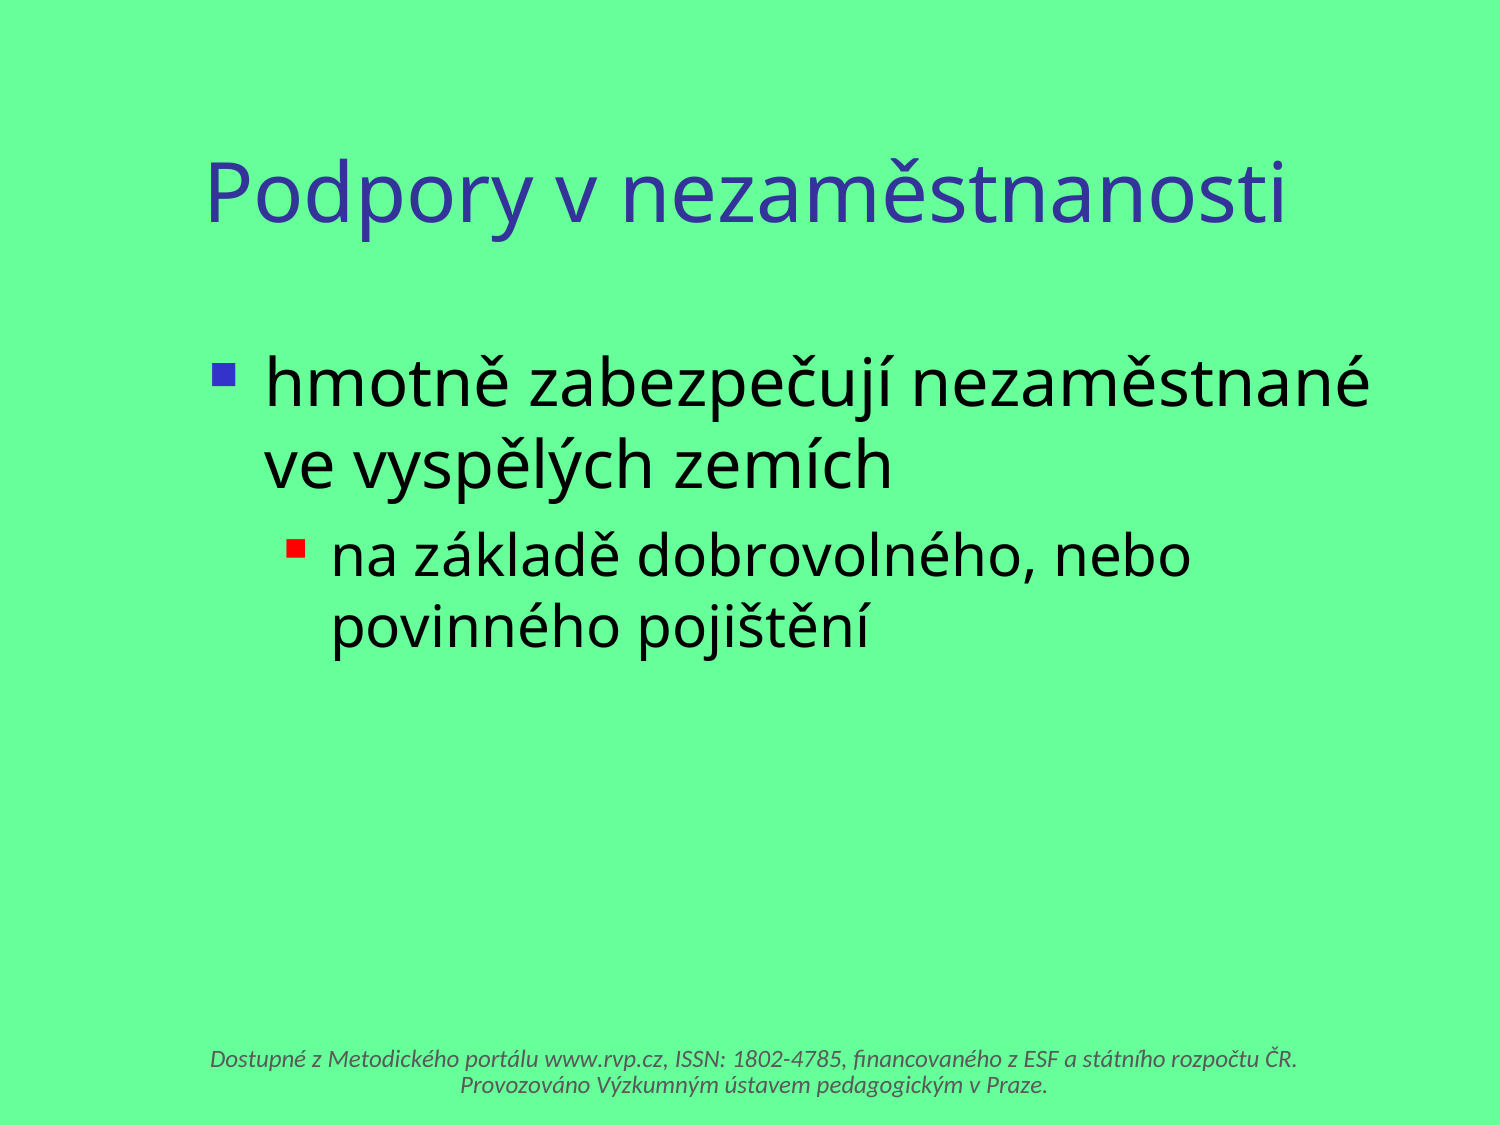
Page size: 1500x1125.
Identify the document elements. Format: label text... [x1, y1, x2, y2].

title Podpory v nezaměstnanosti [188, 7, 1467, 248]
list hmotně zabezpečují nezaměstnané ve vyspělých zemích na základě dobrovolného, nebo povinného pojištění [193, 331, 1469, 1032]
text_box Dostupné z Metodického portálu www.rvp.cz, ISSN: 1802-4785, financovaného z ESF a státního rozpočtu ČR. Provozováno Výzkumným ústavem pedagogickým v Praze. [133, 1042, 1377, 1103]
